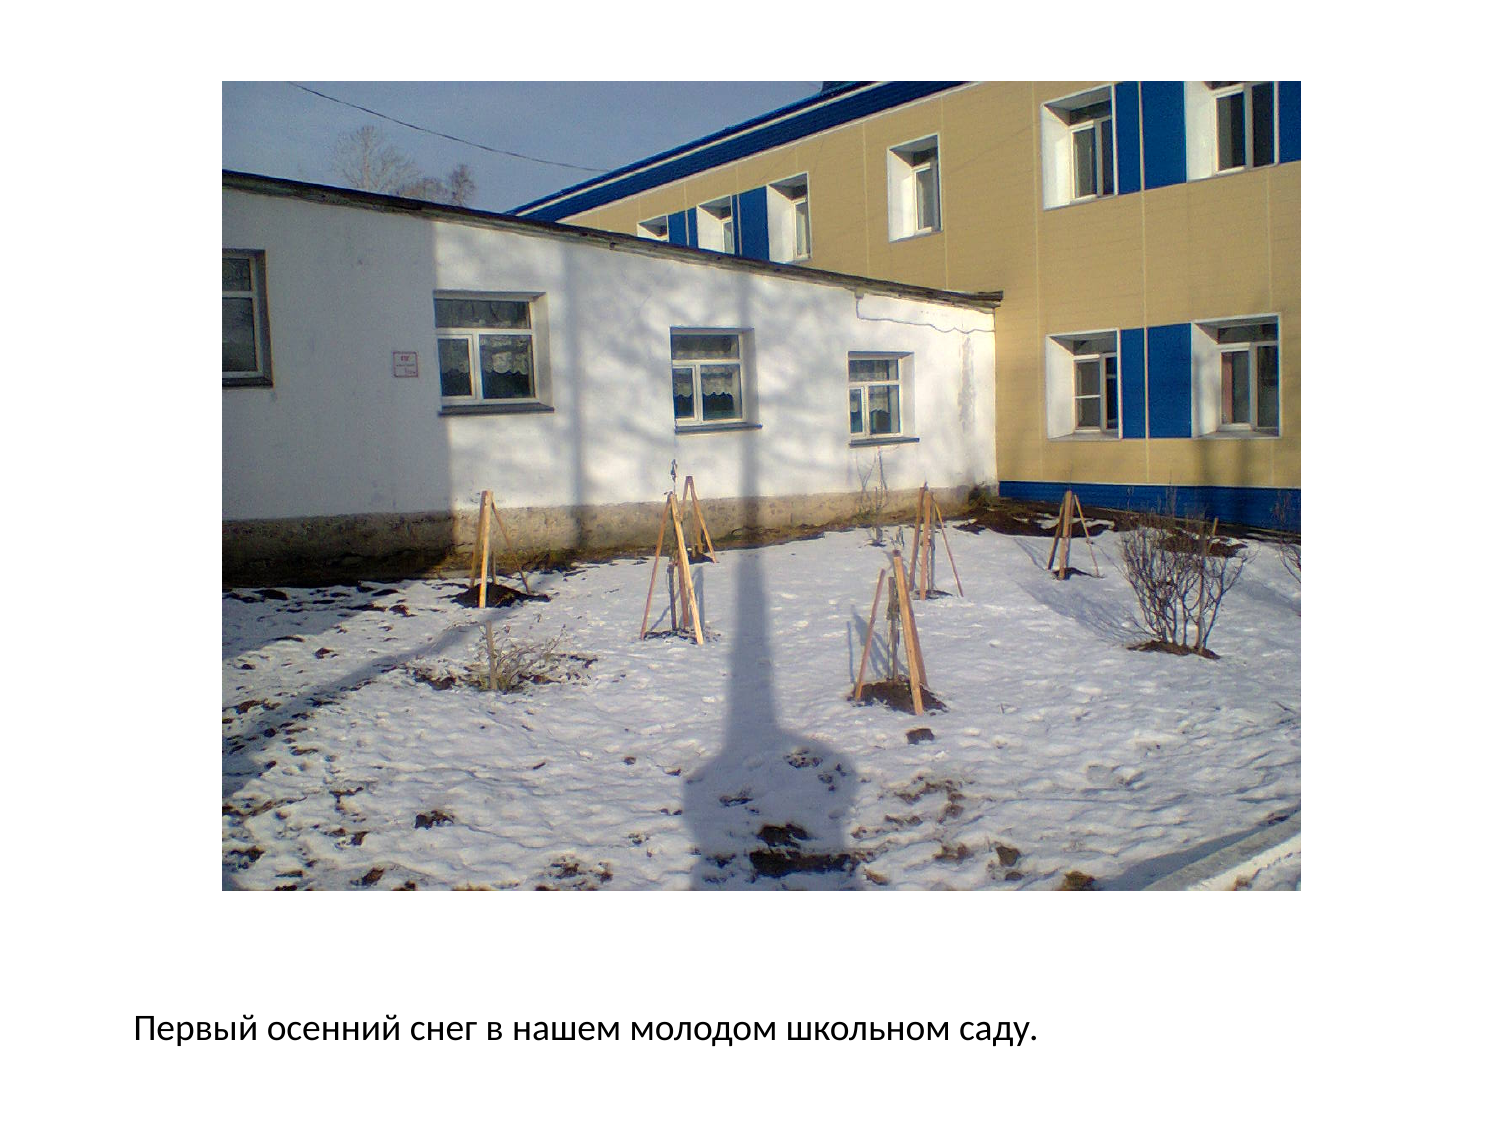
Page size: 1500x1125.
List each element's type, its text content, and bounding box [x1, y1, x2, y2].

picture [222, 81, 1301, 891]
text_box Первый осенний снег в нашем молодом школьном саду. [118, 996, 1055, 1056]
